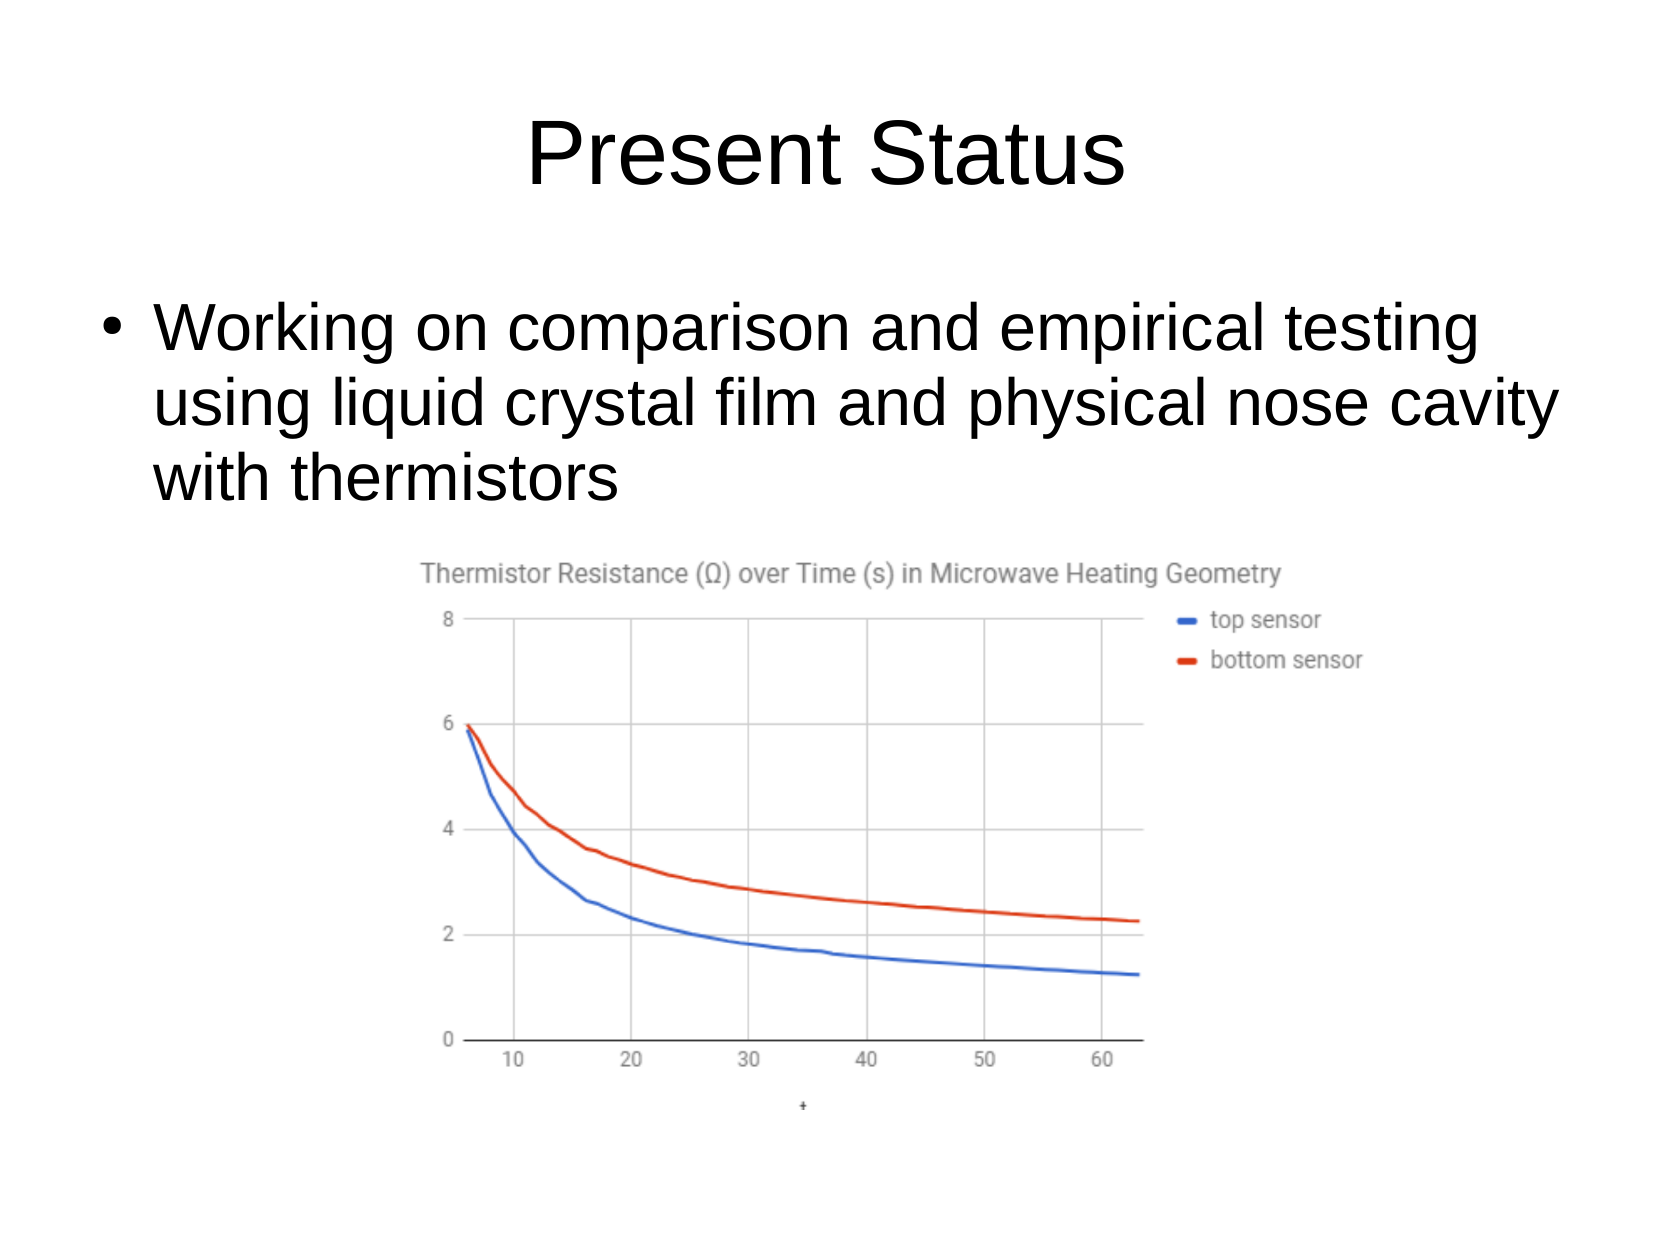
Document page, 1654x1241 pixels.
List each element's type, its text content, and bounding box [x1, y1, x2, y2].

list Working on comparison and empirical testing using liquid crystal film and physical nose cavity with thermistors [82, 290, 1571, 1010]
title Present Status [82, 49, 1571, 257]
picture [390, 545, 1381, 1111]
